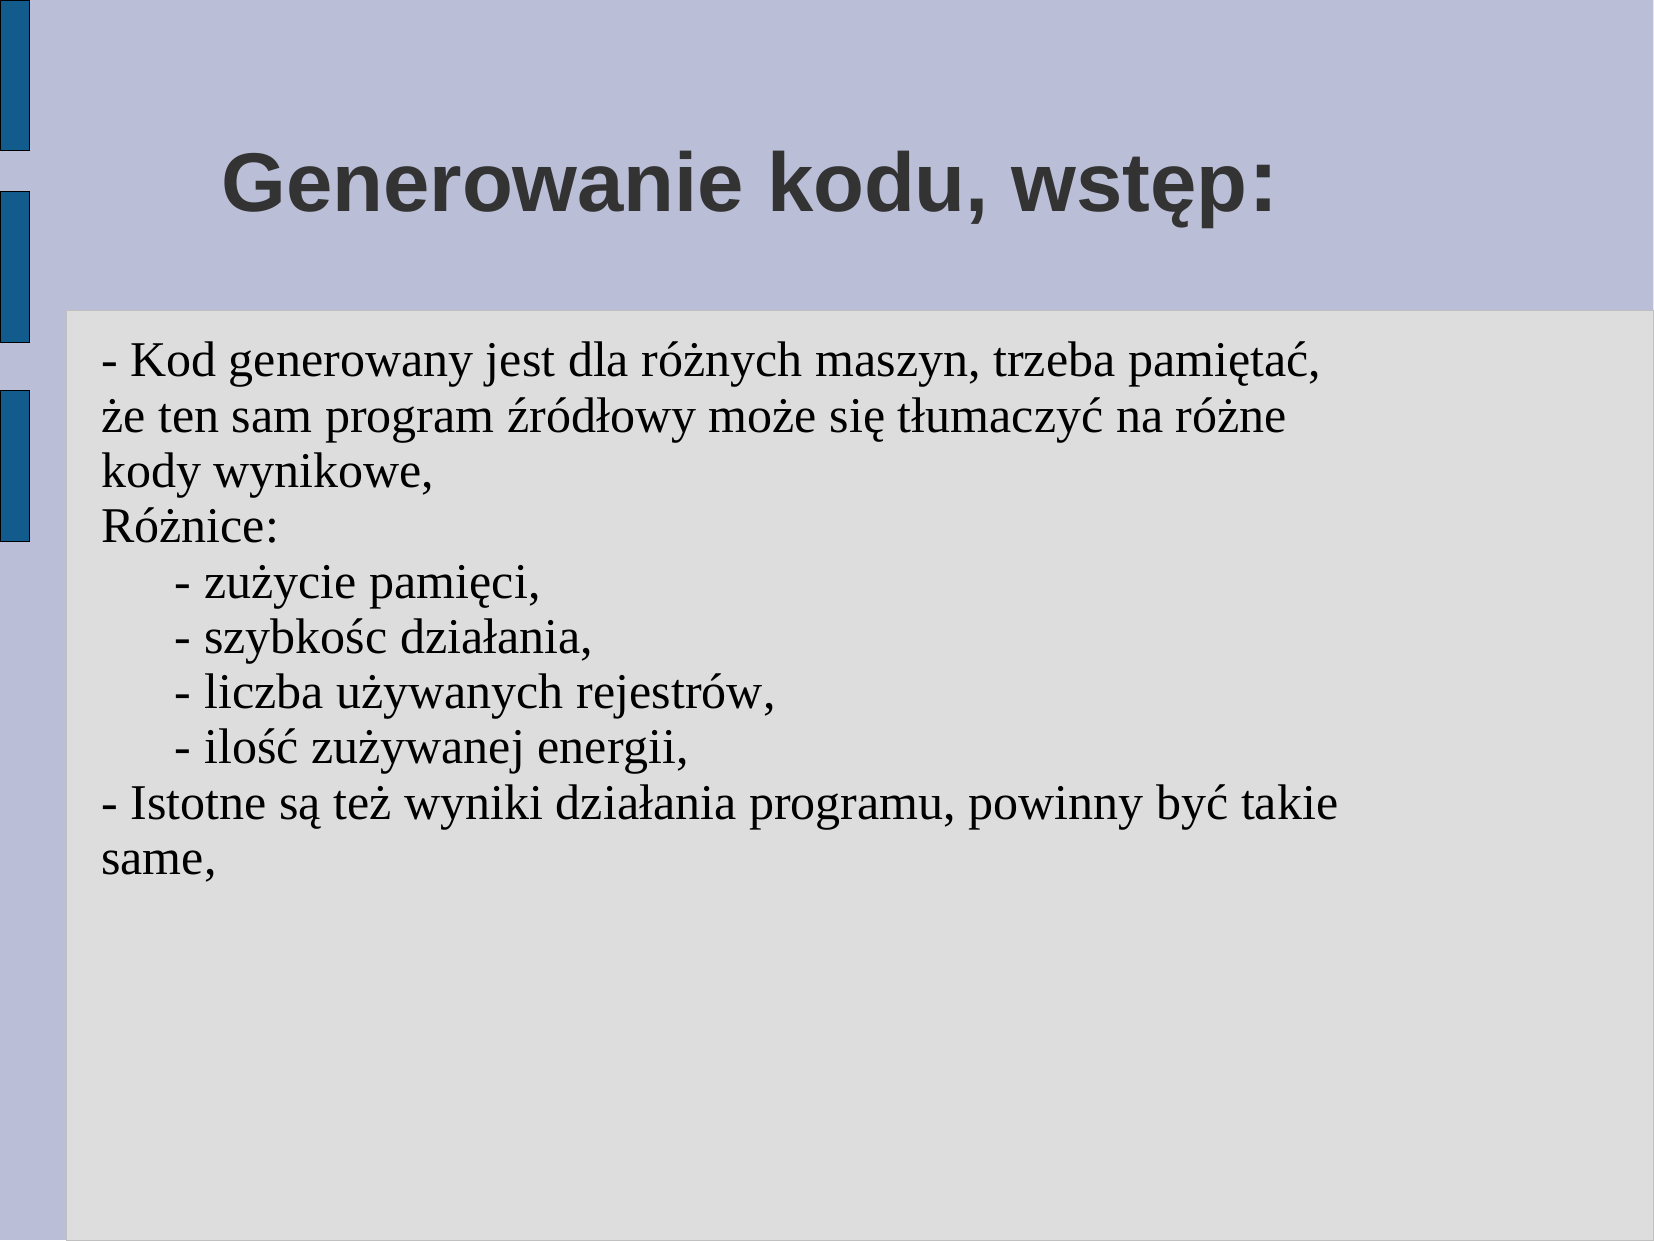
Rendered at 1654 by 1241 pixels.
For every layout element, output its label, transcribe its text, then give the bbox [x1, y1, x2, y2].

text_box - Kod generowany jest dla różnych maszyn, trzeba pamiętać, że ten sam program źródłowy może się tłumaczyć na różne kody wynikowe, Różnice: - zużycie pamięci, - szybkośc działania, - liczba używanych rejestrów, - ilość zużywanej energii, - Istotne są też wyniki działania programu, powinny być takie same, [101, 332, 1359, 953]
title Generowanie kodu, wstęp: [112, 85, 1388, 274]
